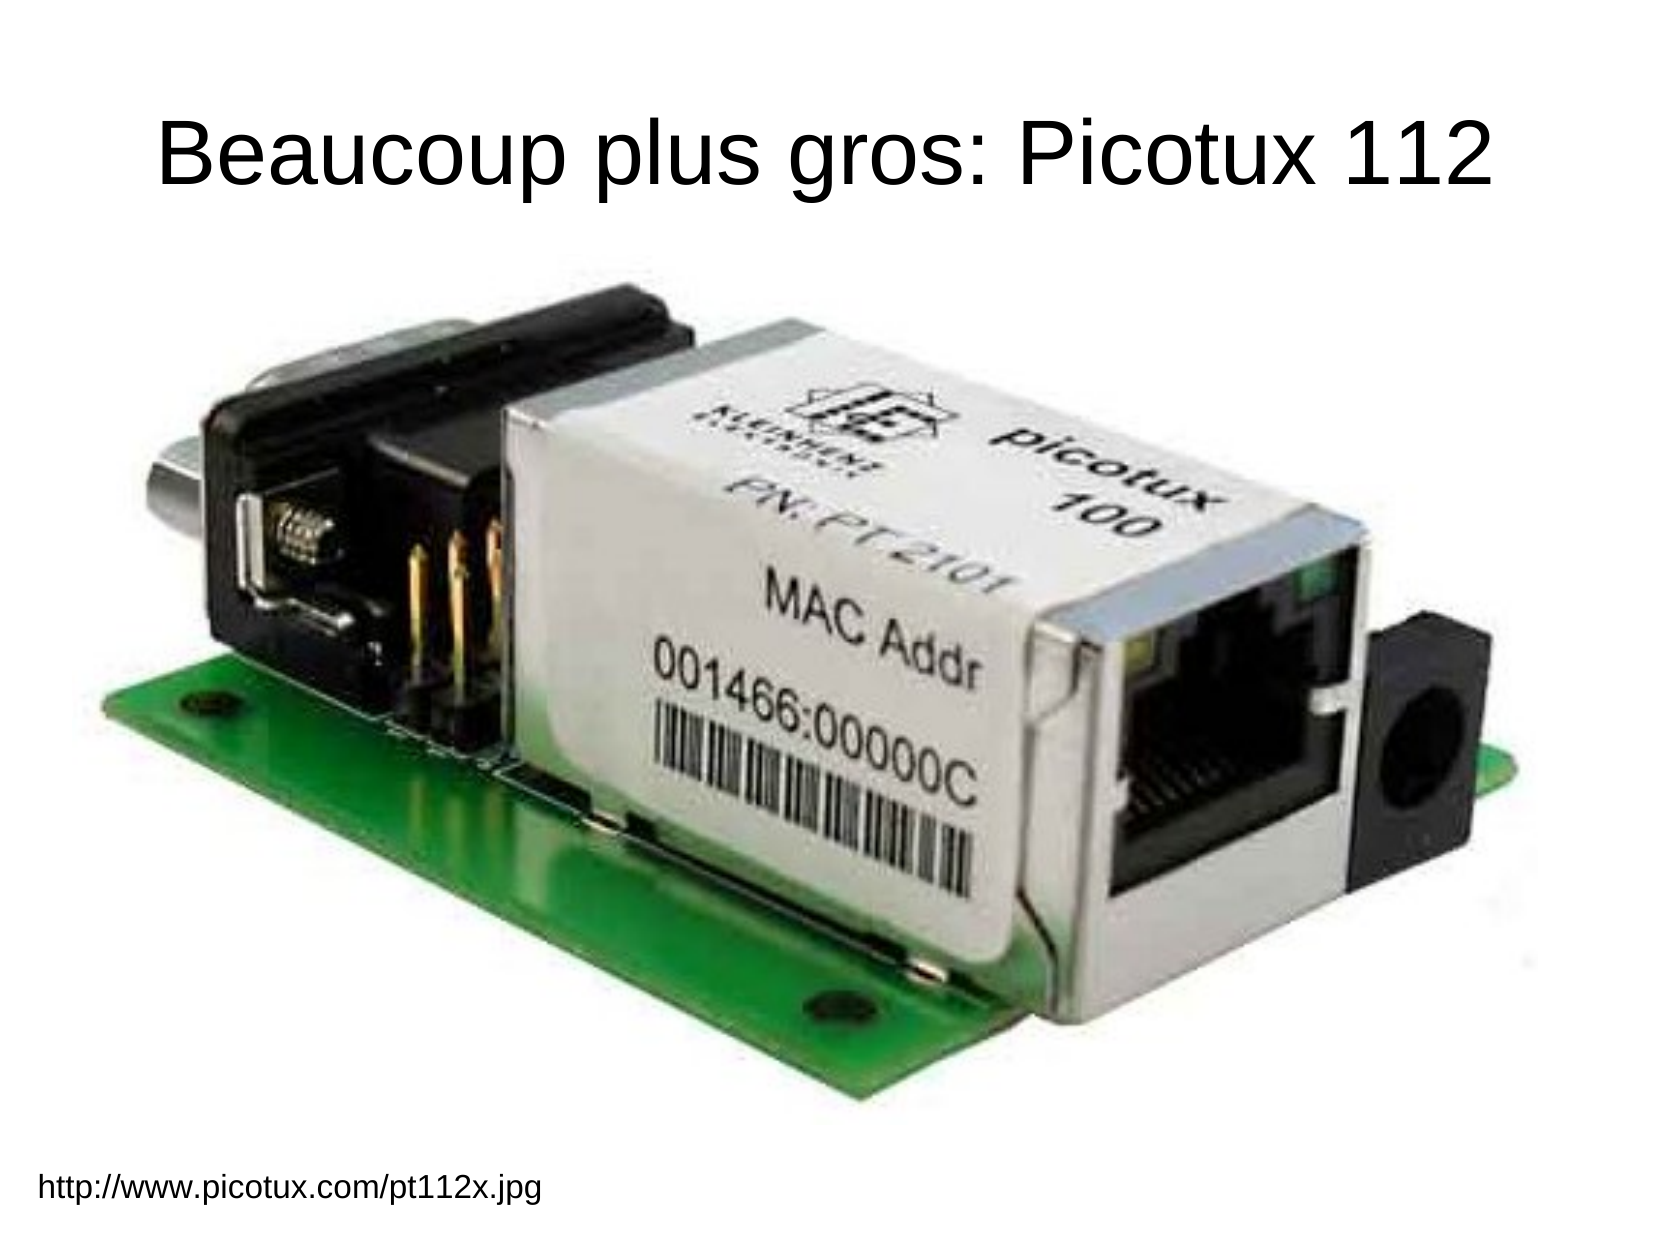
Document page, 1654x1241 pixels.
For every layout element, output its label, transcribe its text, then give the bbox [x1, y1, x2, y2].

title Beaucoup plus gros: Picotux 112 [82, 49, 1571, 257]
text_box http://www.picotux.com/pt112x.jpg [37, 1168, 544, 1210]
picture [72, 254, 1538, 1126]
